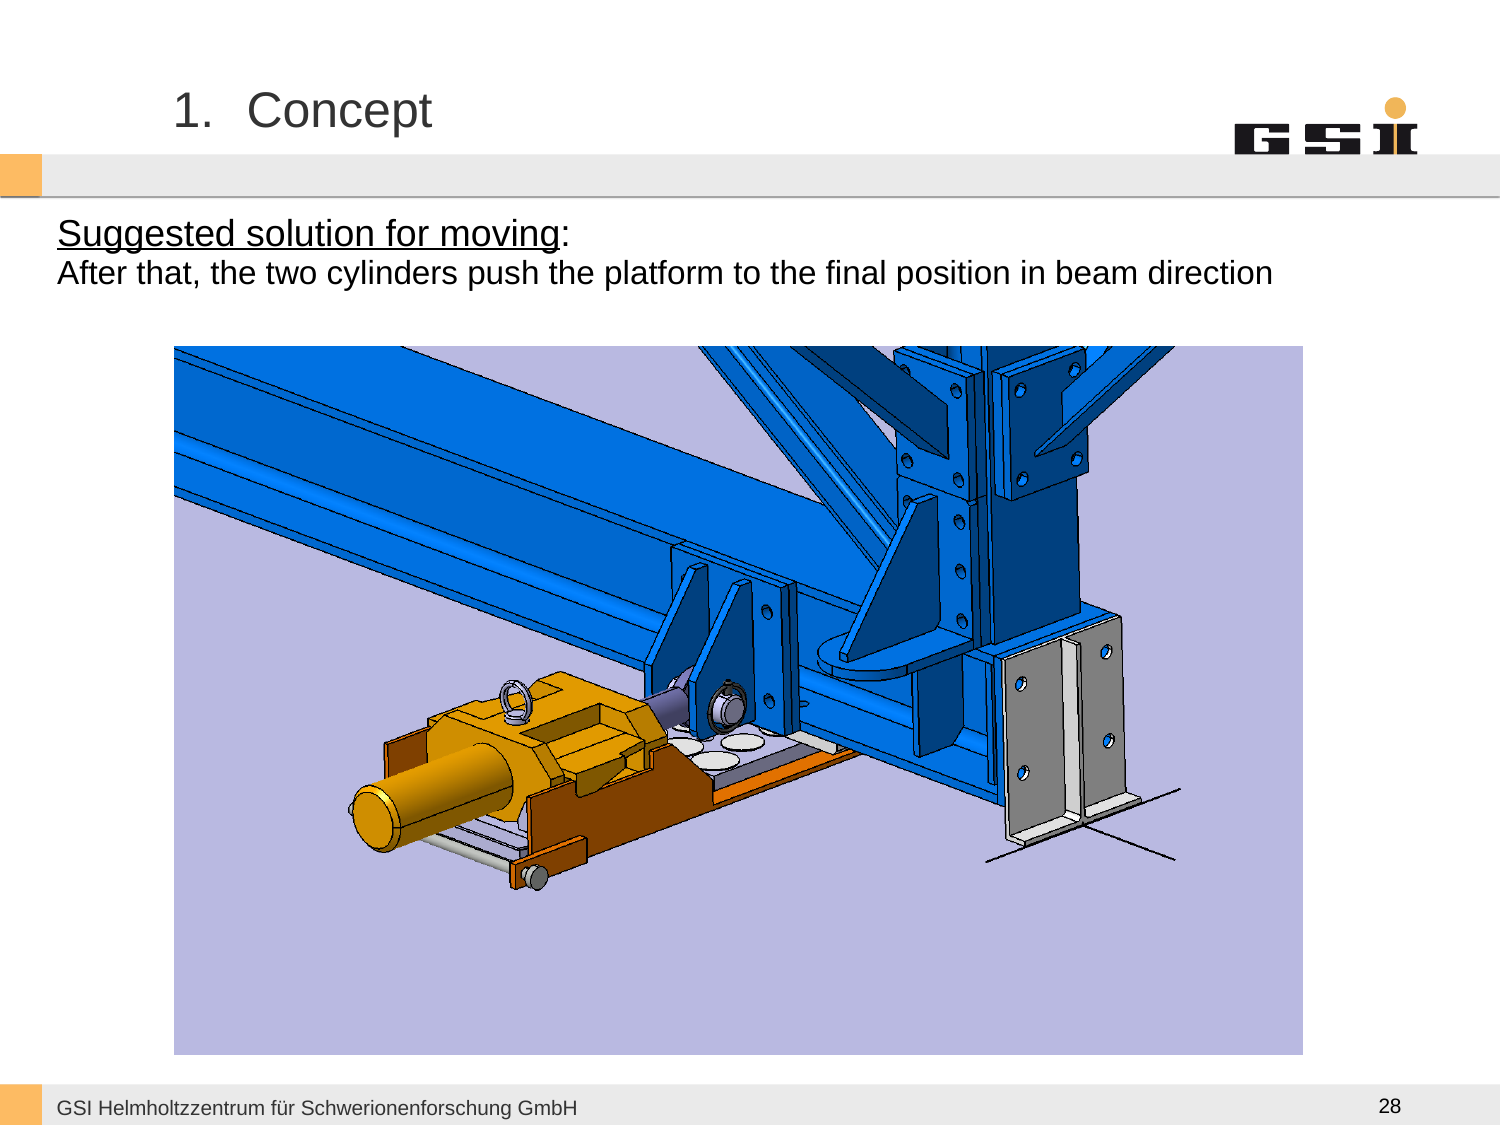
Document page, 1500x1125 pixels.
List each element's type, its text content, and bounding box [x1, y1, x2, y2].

picture [1233, 95, 1419, 154]
text_box Suggested solution for moving: After that, the two cylinders push the platform to the final position in beam direction [42, 204, 1500, 430]
picture [174, 346, 1303, 1055]
title 1. Concept [137, 45, 1054, 175]
